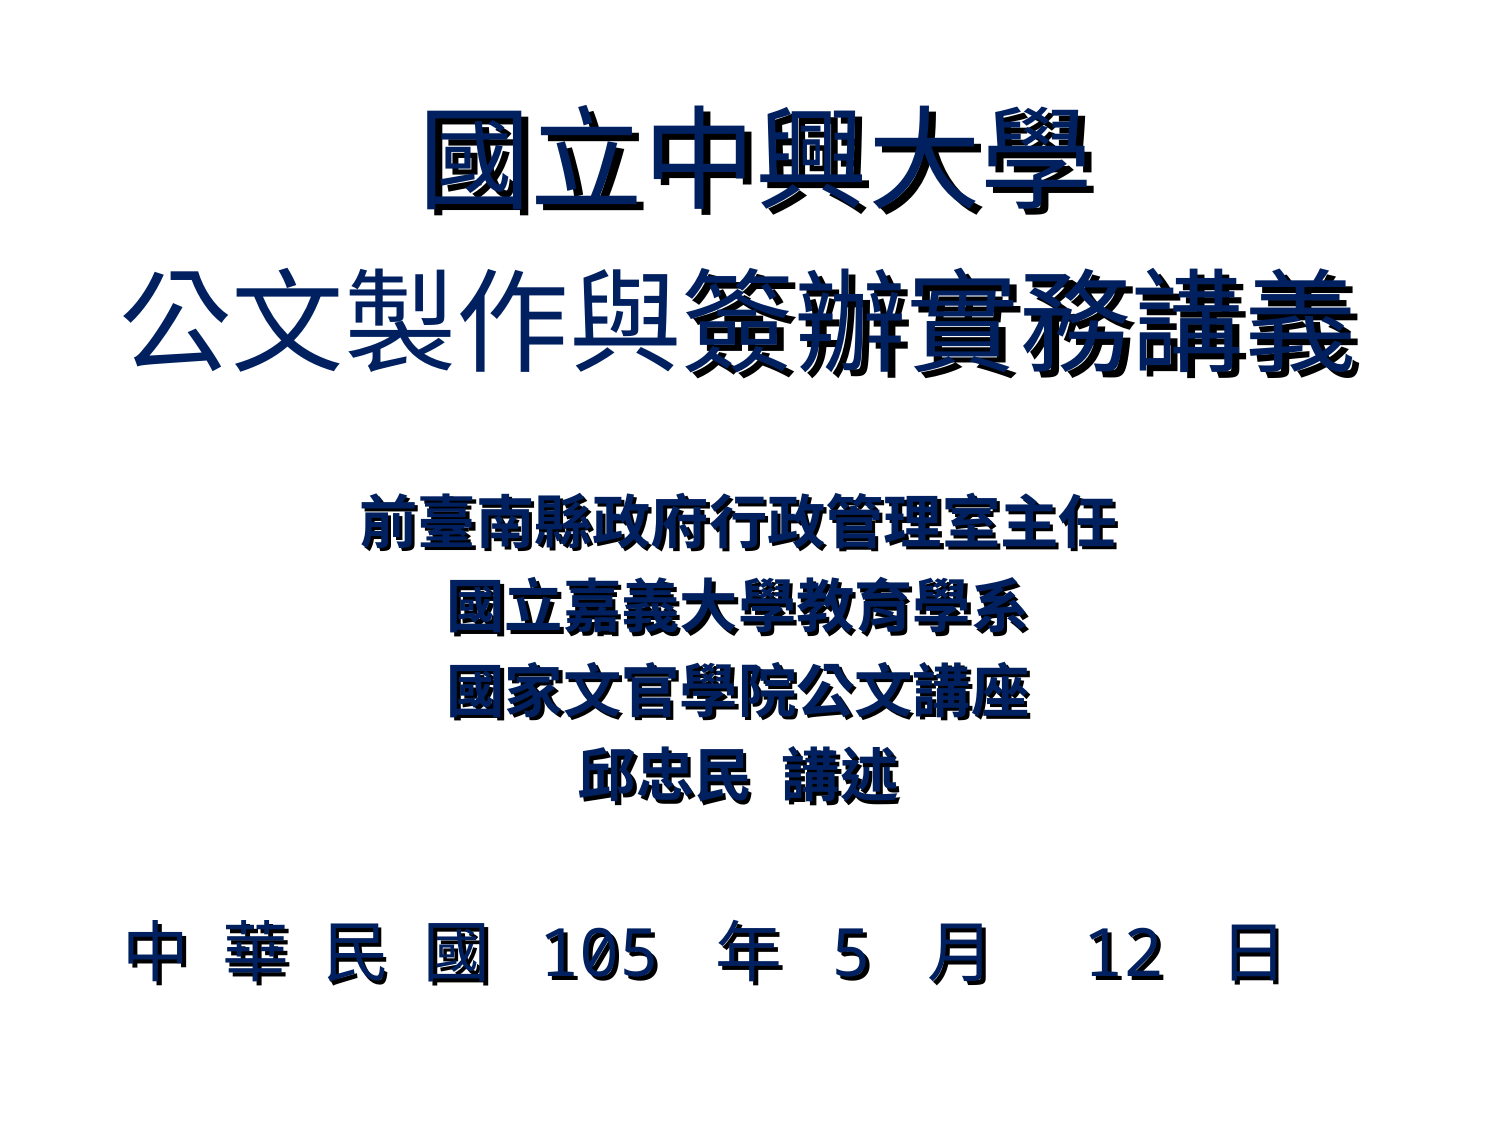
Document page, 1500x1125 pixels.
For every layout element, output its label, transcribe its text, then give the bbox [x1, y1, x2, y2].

subtitle 公文製作與簽辦實務講義 前臺南縣政府行政管理室主任 國立嘉義大學教育學系 國家文官學院公文講座 邱忠民 講述 中 華 民 國 105 年 5 月 12 日 [29, 243, 1447, 1059]
title 國立中興大學 [41, 78, 1471, 232]
